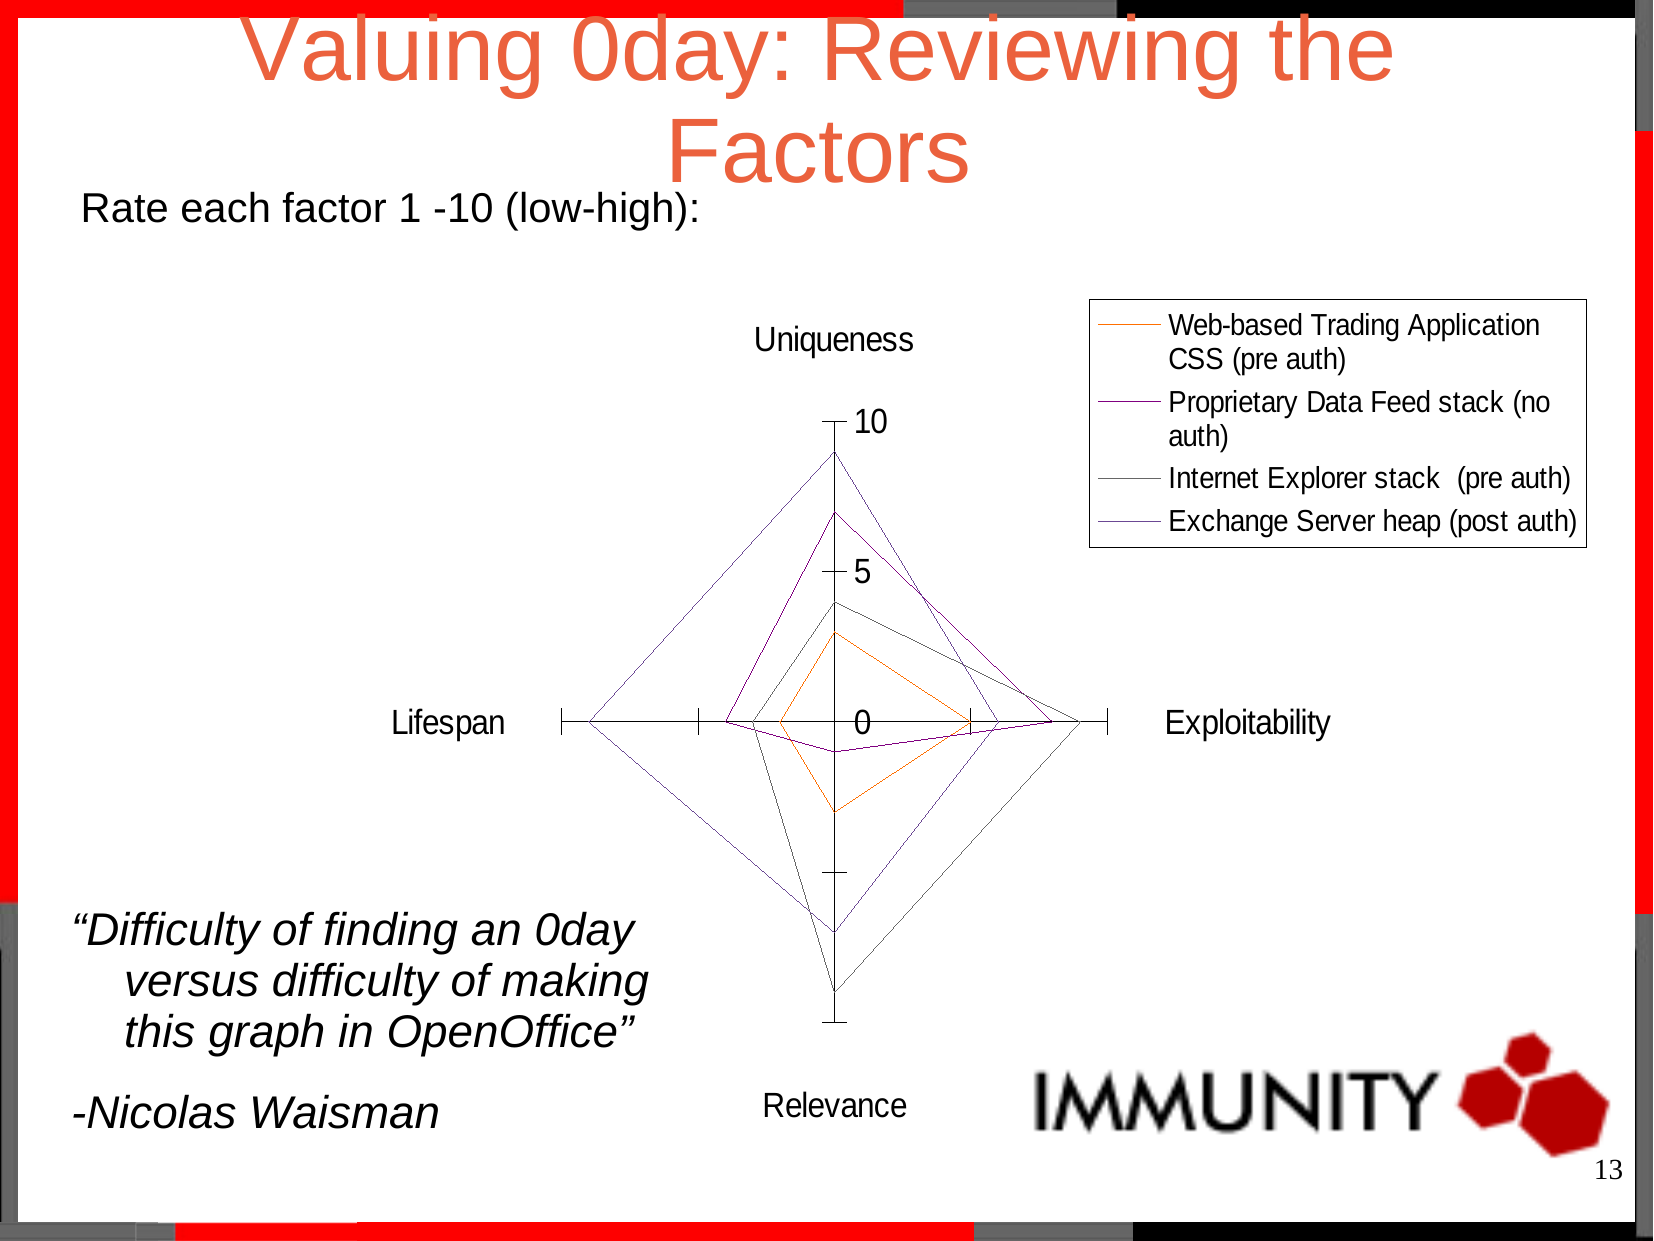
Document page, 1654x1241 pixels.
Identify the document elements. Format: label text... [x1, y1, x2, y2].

title Valuing 0day: Reviewing the Factors [75, 0, 1563, 203]
picture [0, 0, 136, 1241]
list “Difficulty of finding an 0day versus difficulty of making this graph in OpenOffice” -Nicolas Waisman [53, 903, 714, 1139]
list Rate each factor 1 -10 (low-high): [63, 184, 742, 416]
picture [137, 1214, 1653, 1241]
picture [1563, 0, 1653, 213]
chart [363, 213, 1653, 1214]
